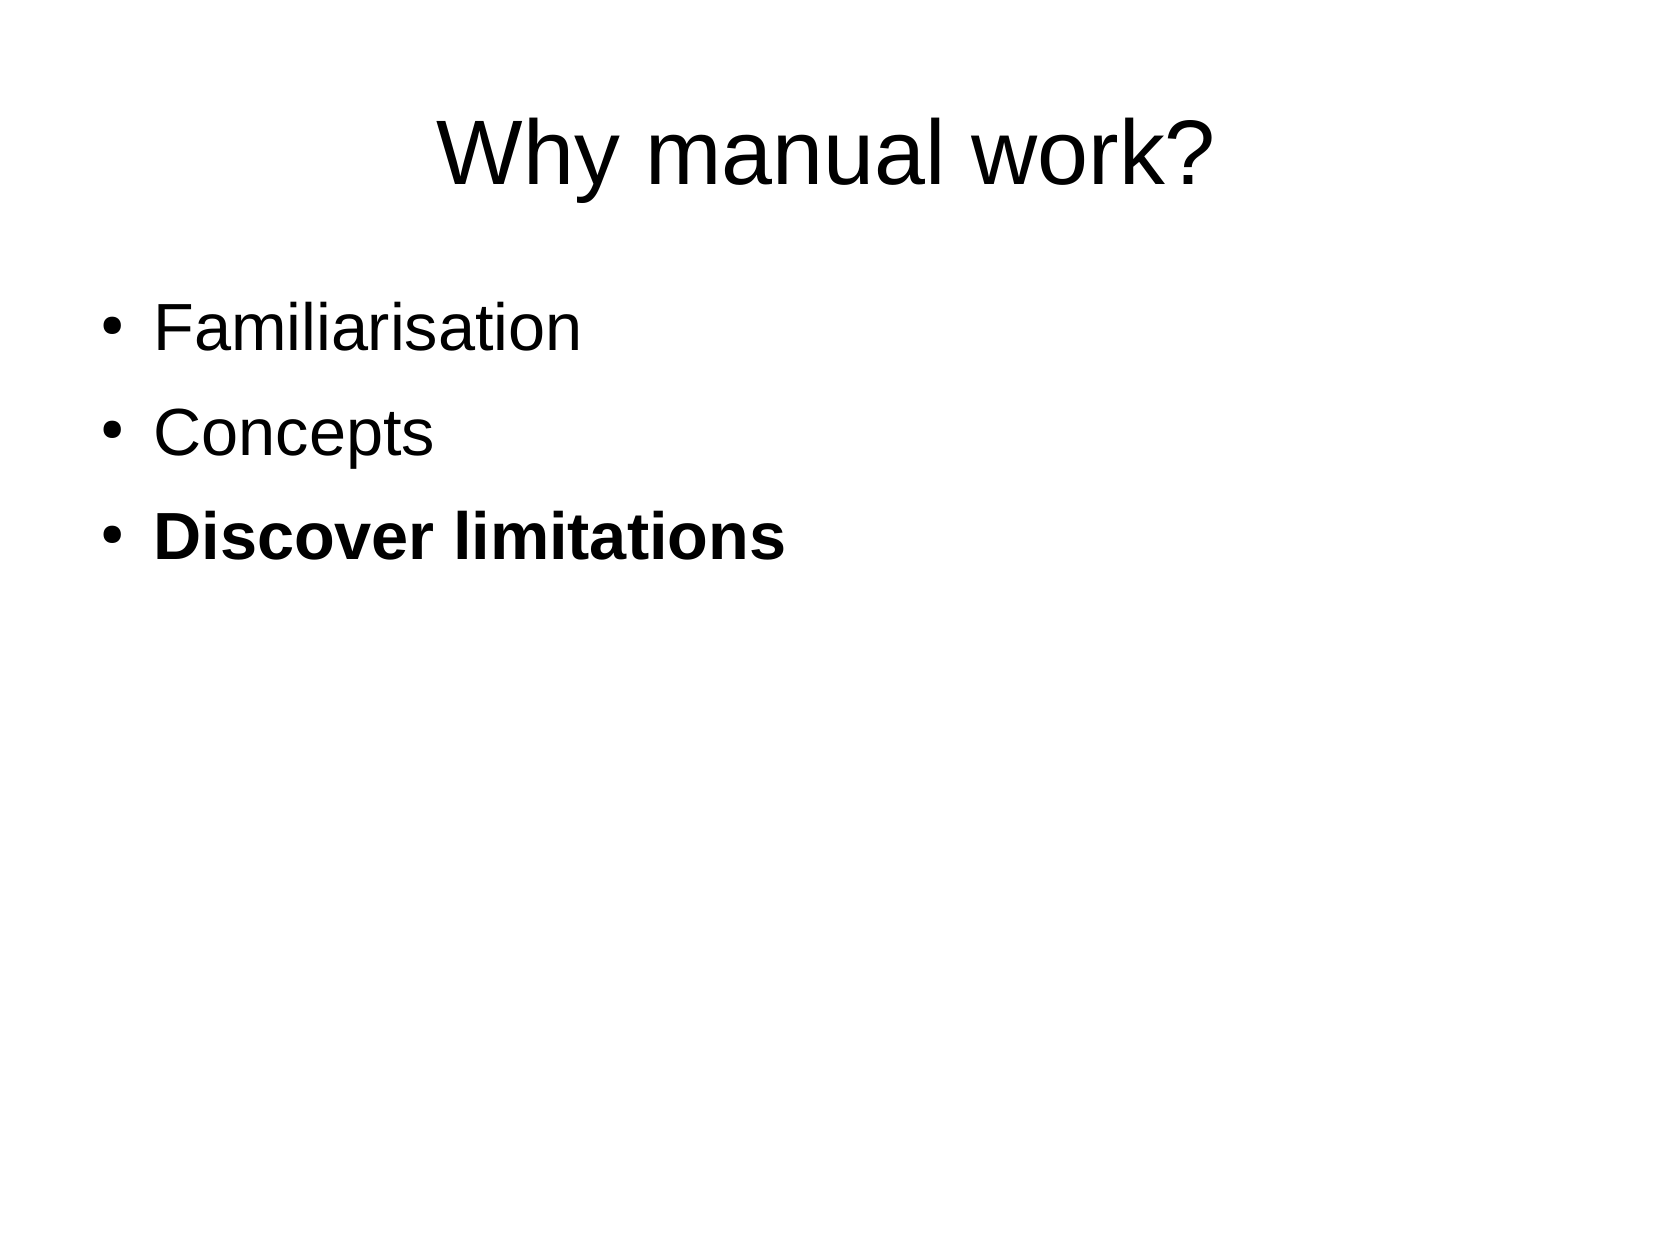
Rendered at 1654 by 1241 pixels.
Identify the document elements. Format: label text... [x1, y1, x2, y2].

list Familiarisation Concepts Discover limitations [82, 290, 1571, 1010]
title Why manual work? [82, 49, 1571, 257]
